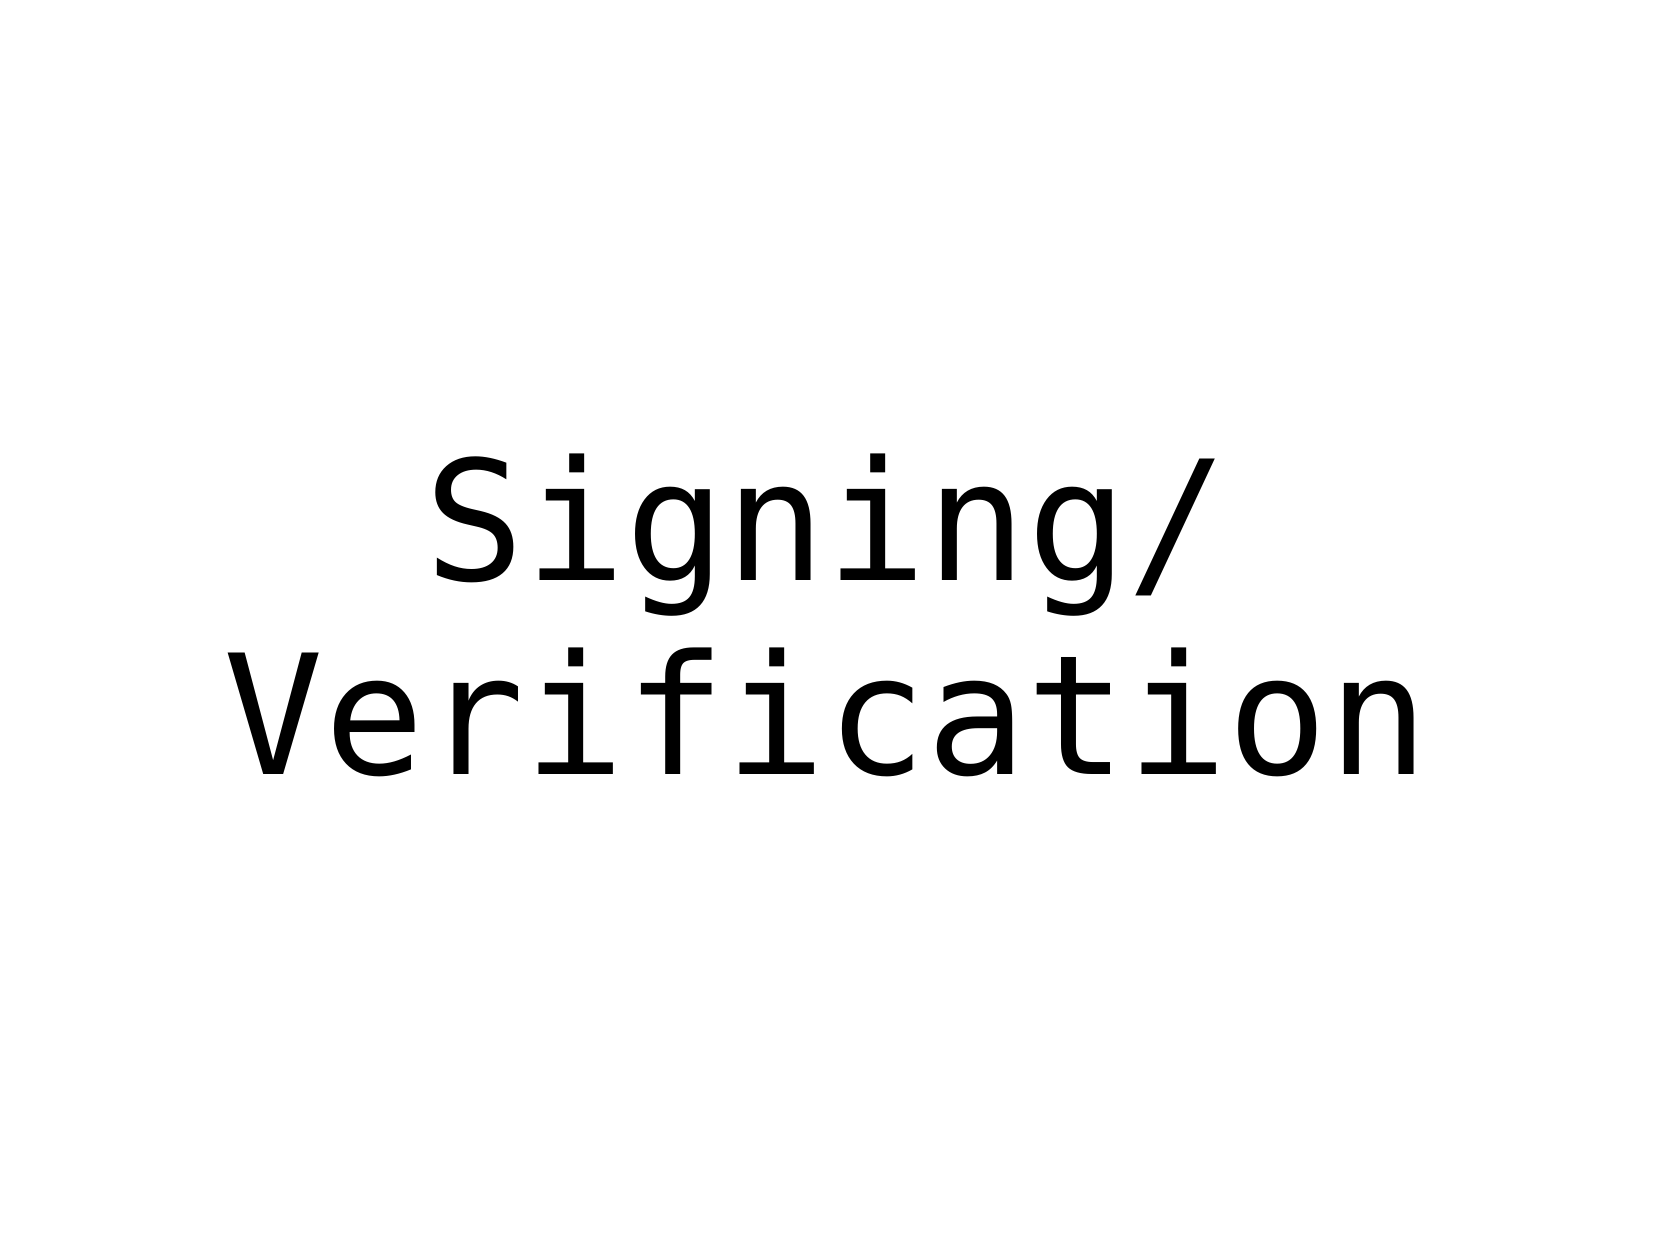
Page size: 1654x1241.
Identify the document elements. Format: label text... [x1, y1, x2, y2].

title Signing/ Verification [82, 426, 1571, 815]
